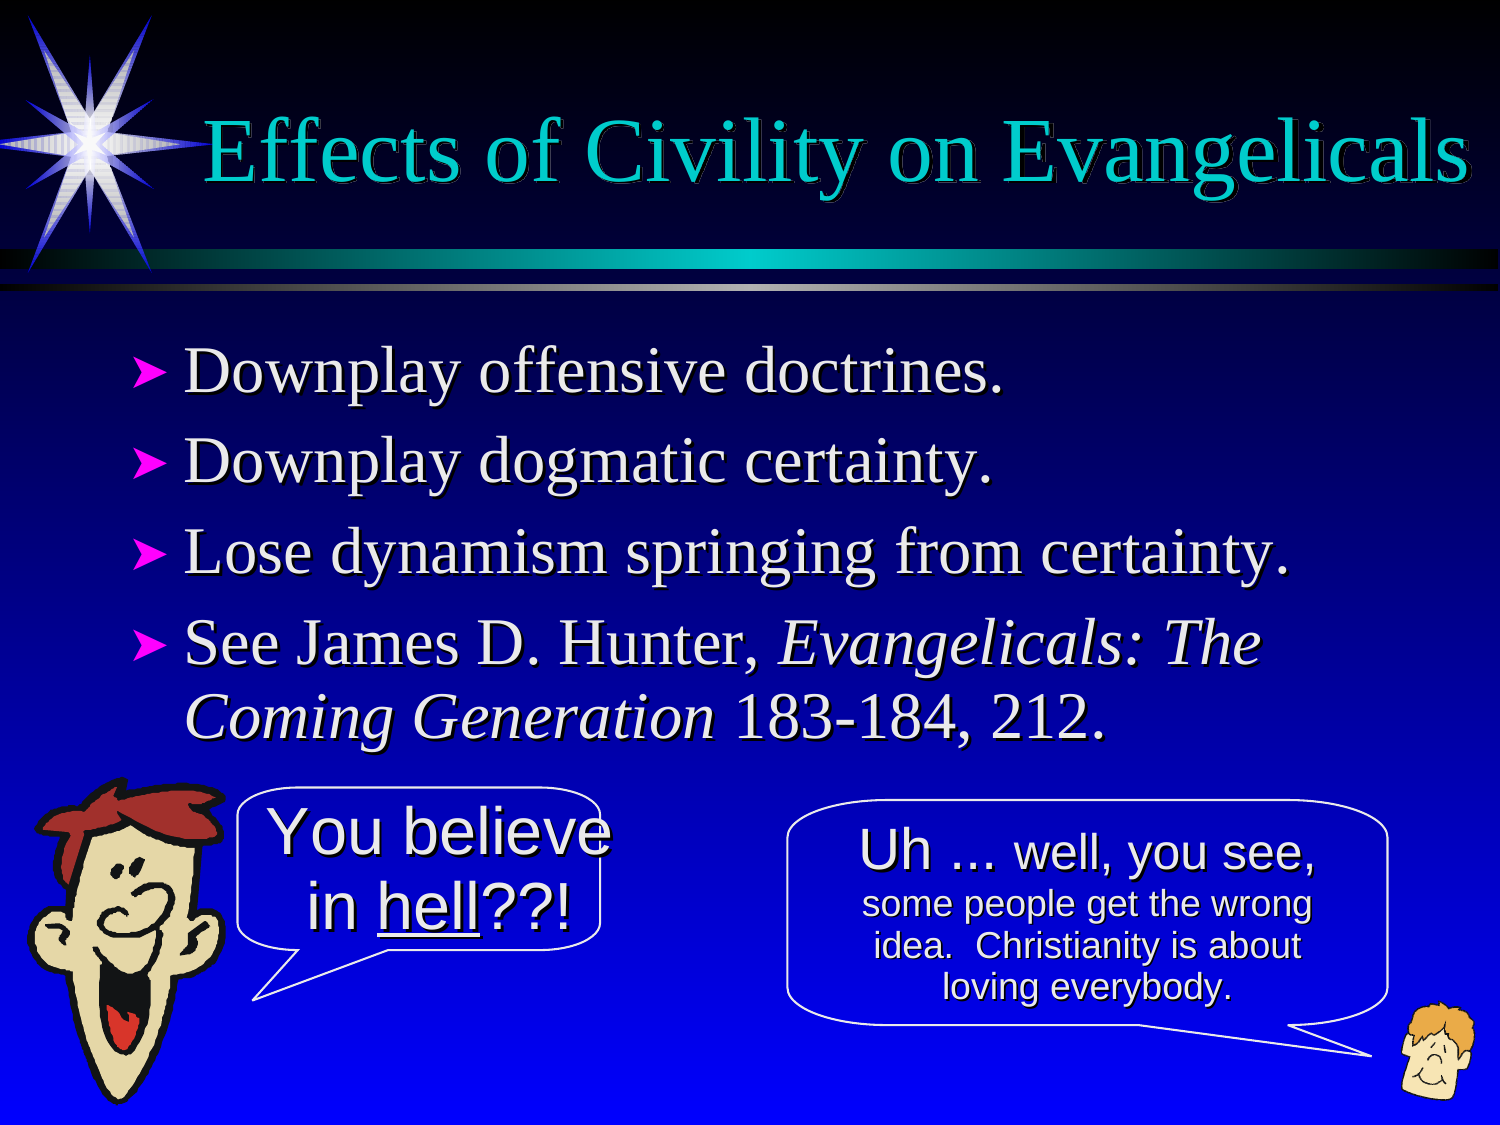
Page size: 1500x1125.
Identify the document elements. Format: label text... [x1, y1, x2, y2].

picture [1400, 999, 1477, 1102]
text_box you [127, 233, 139, 239]
text_box You believe in hell??! [237, 787, 601, 1001]
text_box you [40, 233, 52, 239]
picture [24, 774, 228, 1108]
list Downplay offensive doctrines. Downplay dogmatic certainty. Lose dynamism springing from certainty. See James D. Hunter, Evangelicals: The Coming Generation 183-184, 212. [112, 324, 1388, 1001]
title Effects of Civility on Evangelicals [187, 56, 1500, 244]
text_box Uh ... well, you see, some people get the wrong idea. Christianity is about loving everybody. [787, 800, 1388, 1057]
